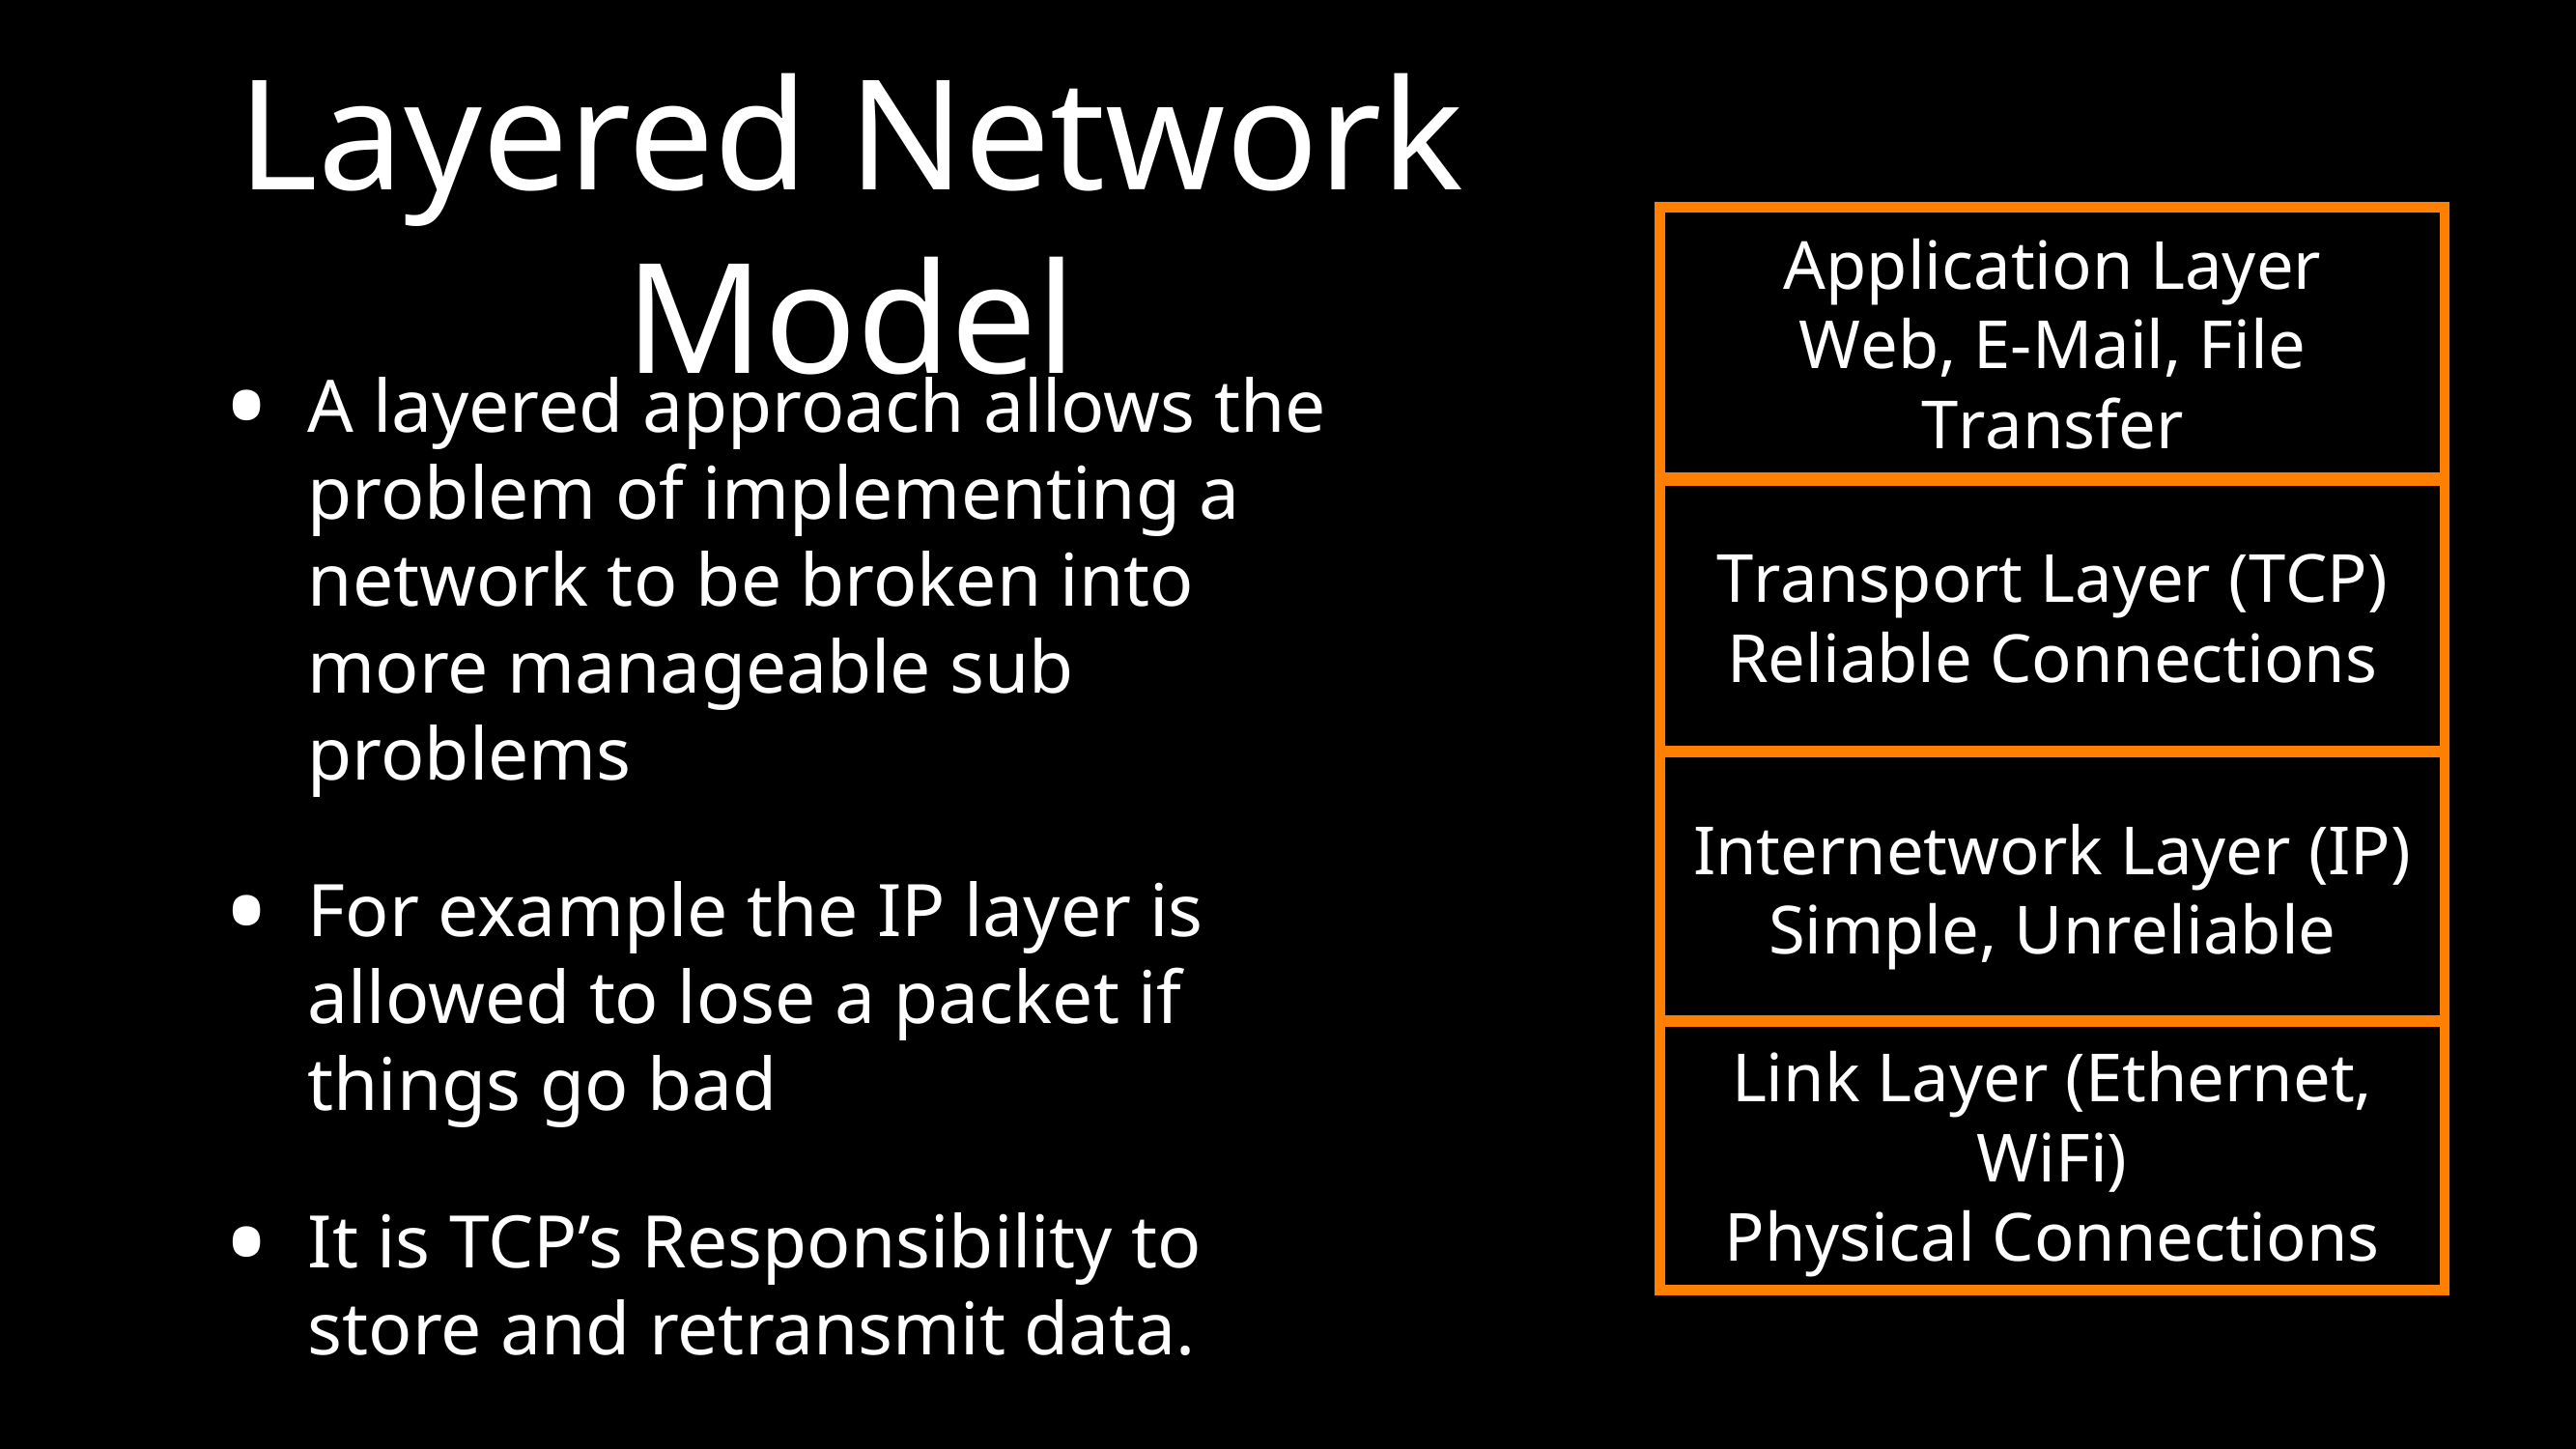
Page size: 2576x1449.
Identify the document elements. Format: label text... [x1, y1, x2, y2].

text_box Transport Layer (TCP) Reliable Connections [1659, 480, 2446, 752]
title Layered Network Model [183, 30, 1519, 411]
text_box Internetwork Layer (IP) Simple, Unreliable [1659, 753, 2446, 1020]
list A layered approach allows the problem of implementing a network to be broken into more manageable sub problems For example the IP layer is allowed to lose a packet if things go bad It is TCP’s Responsibility to store and retransmit data. [183, 412, 1387, 1317]
text_box Link Layer (Ethernet, WiFi) Physical Connections [1659, 1020, 2446, 1291]
text_box Application Layer Web, E-Mail, File Transfer [1659, 207, 2446, 477]
